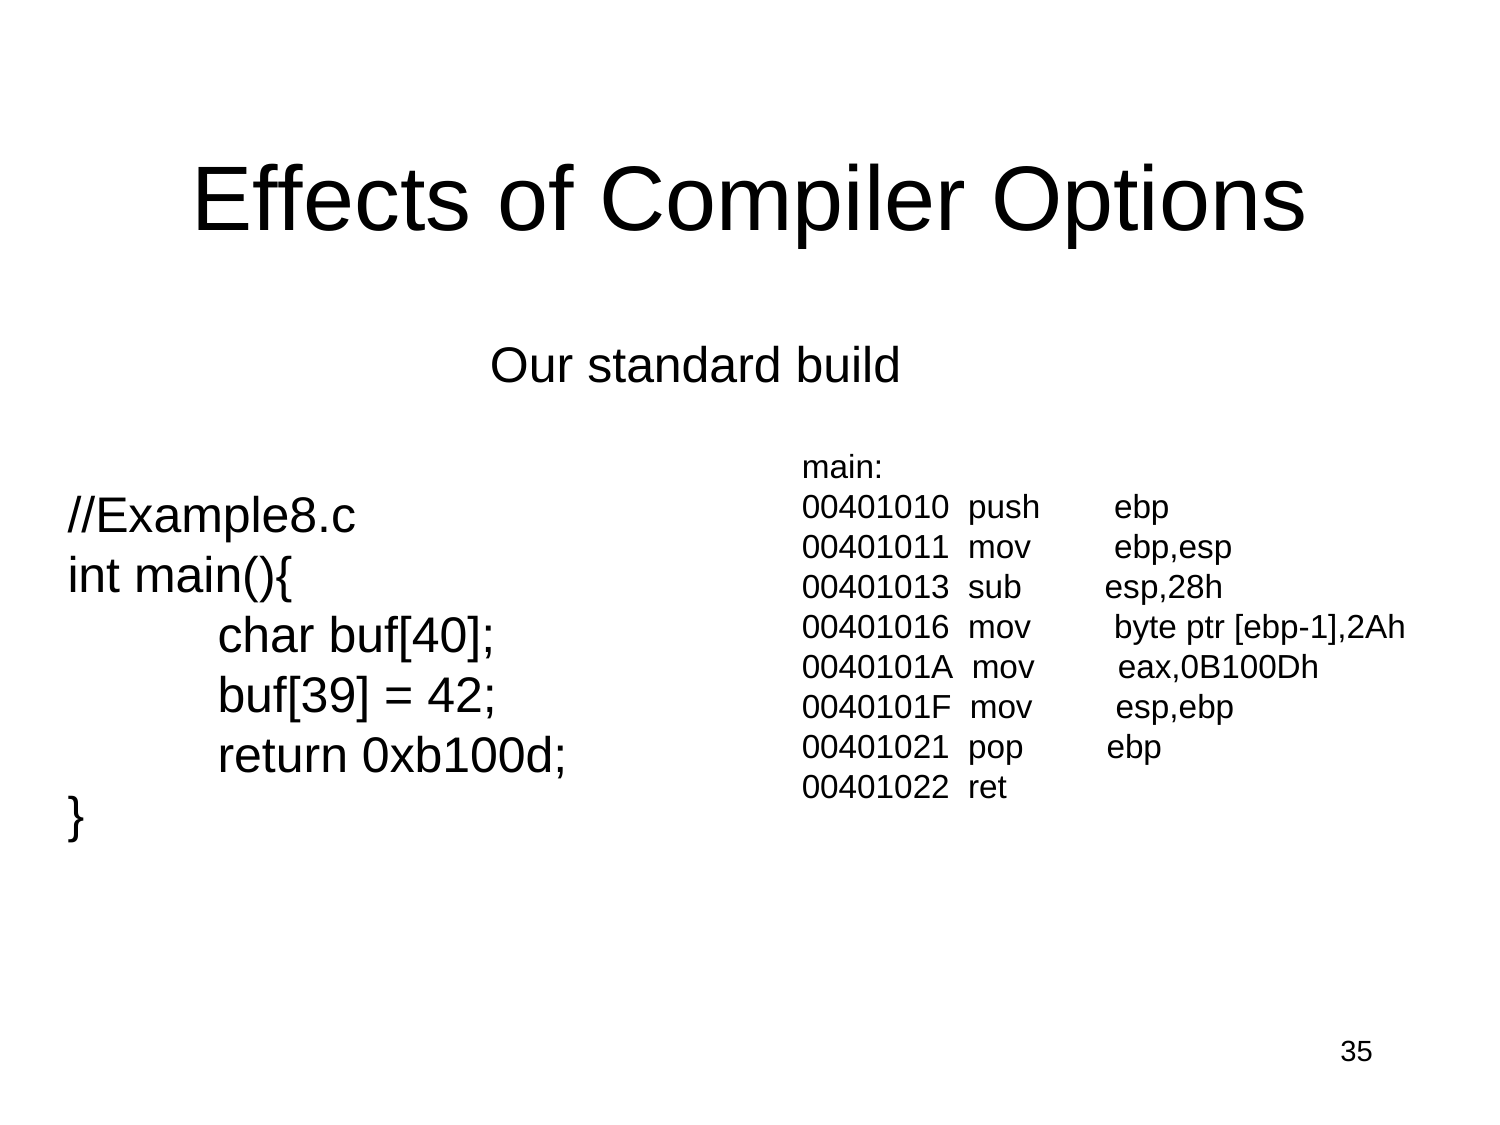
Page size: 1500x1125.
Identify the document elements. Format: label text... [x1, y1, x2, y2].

text_box <number> [1074, 1025, 1388, 1101]
text_box Our standard build [475, 324, 917, 401]
text_box main: 00401010 push ebp 00401011 mov ebp,esp 00401013 sub esp,28h 00401016 mov byte ptr [ebp-1],2Ah 0040101A mov eax,0B100Dh 0040101F mov esp,ebp 00401021 pop ebp 00401022 ret [787, 437, 1432, 813]
text_box //Example8.c int main(){ char buf[40]; buf[39] = 42; return 0xb100d; } [52, 474, 583, 851]
title Effects of Compiler Options [112, 99, 1388, 288]
